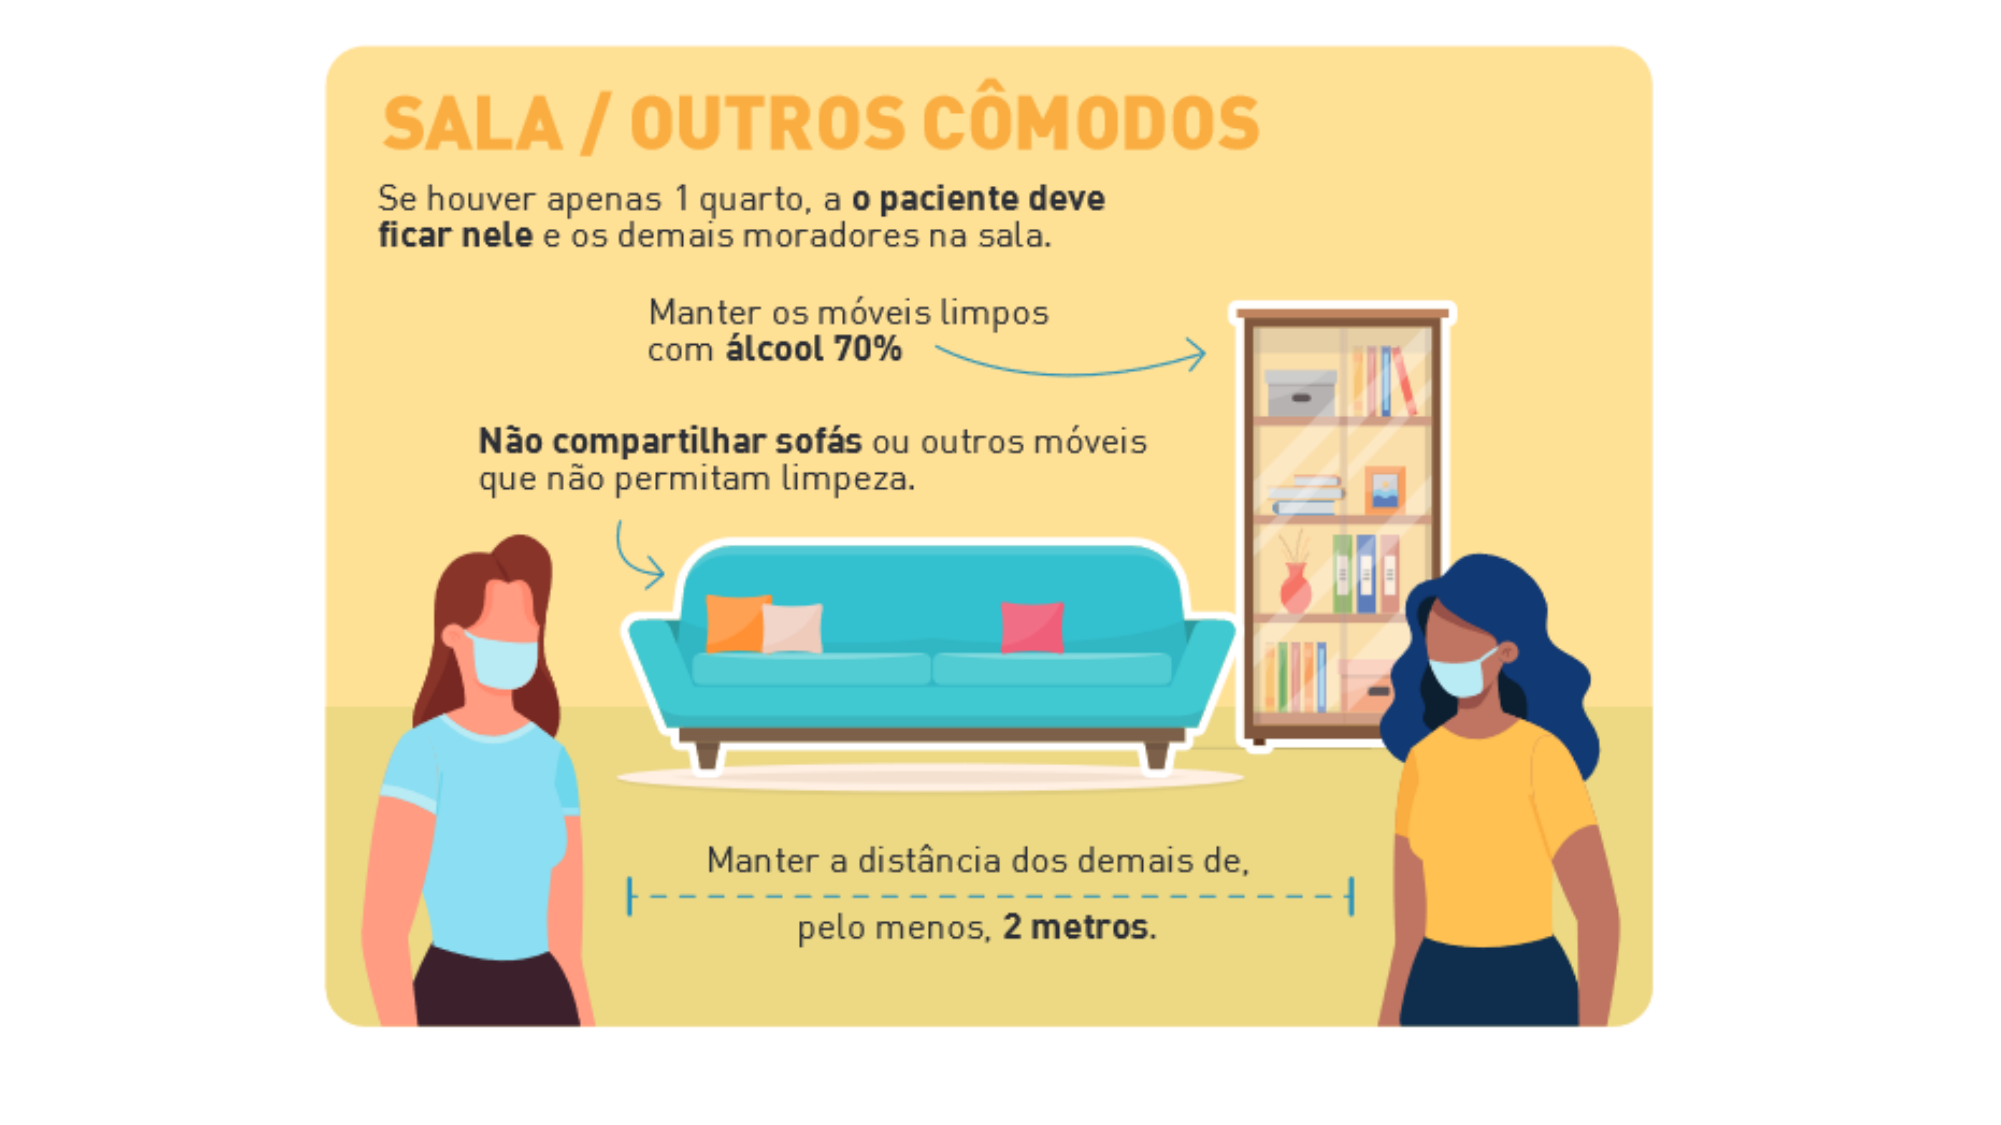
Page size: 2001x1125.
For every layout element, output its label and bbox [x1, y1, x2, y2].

picture [323, 41, 1660, 1036]
